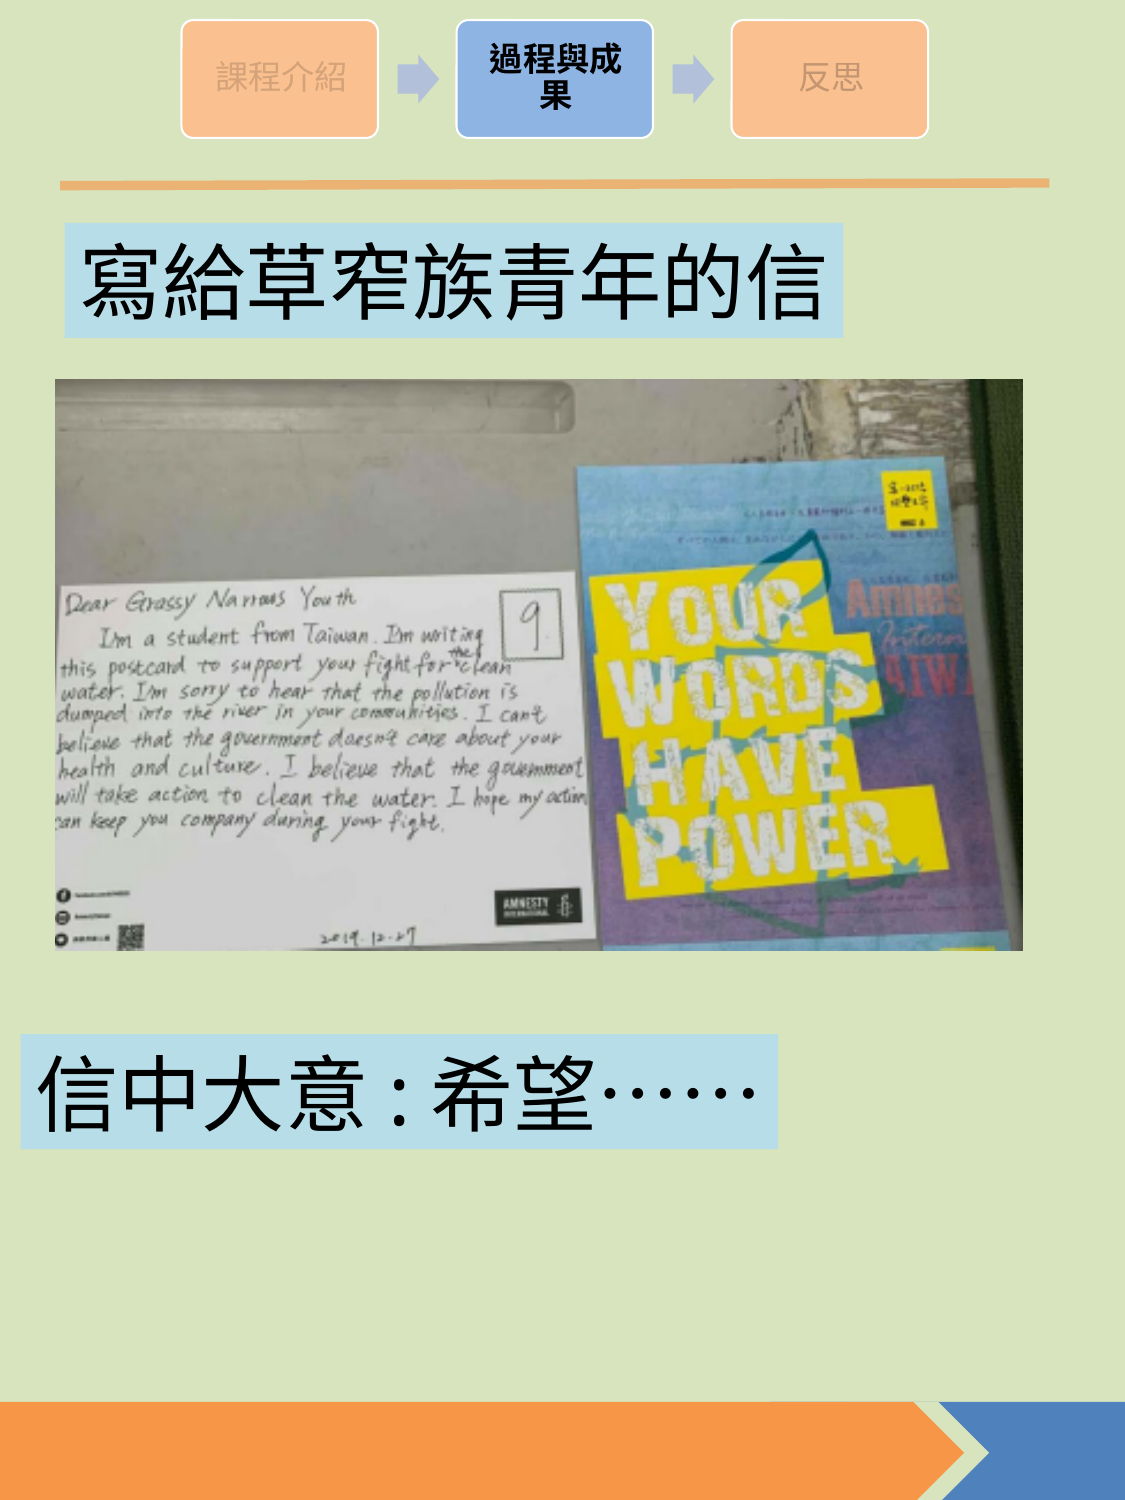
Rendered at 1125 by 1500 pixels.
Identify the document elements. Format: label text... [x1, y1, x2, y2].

text_box 過程與成果 [456, 20, 654, 138]
text_box [397, 54, 440, 104]
text_box [672, 54, 715, 104]
picture [55, 379, 1023, 951]
text_box 寫給草窄族青年的信 [64, 222, 844, 338]
text_box 課程介紹 [181, 20, 378, 138]
text_box 反思 [731, 20, 929, 138]
text_box 信中大意:希望…… [20, 1034, 779, 1150]
